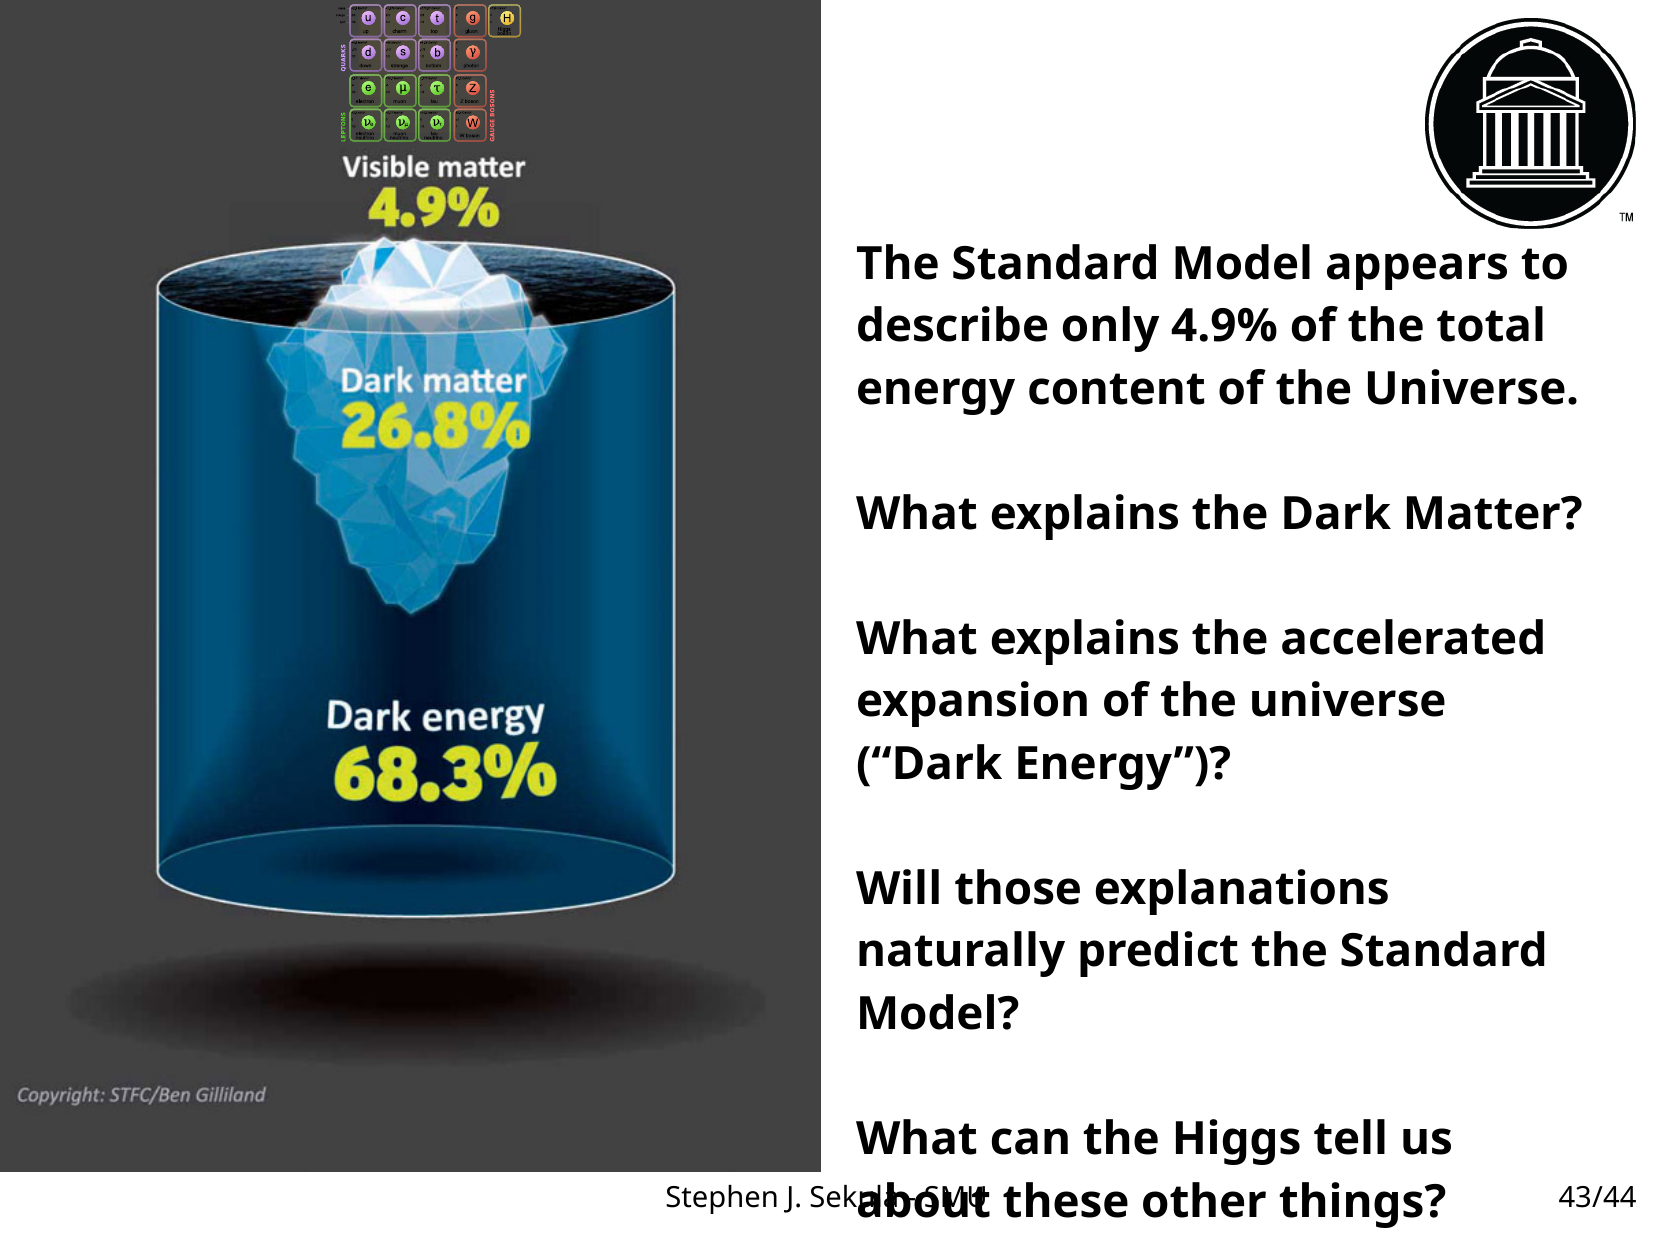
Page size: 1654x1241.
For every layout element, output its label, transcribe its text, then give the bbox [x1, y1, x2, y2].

picture [1425, 18, 1636, 229]
picture [0, 0, 821, 1172]
text_box The Standard Model appears to describe only 4.9% of the total energy content of the Universe. What explains the Dark Matter? What explains the accelerated expansion of the universe (“Dark Energy”)? Will those explanations naturally predict the Standard Model? What can the Higgs tell us about these other things? [841, 222, 1602, 1123]
